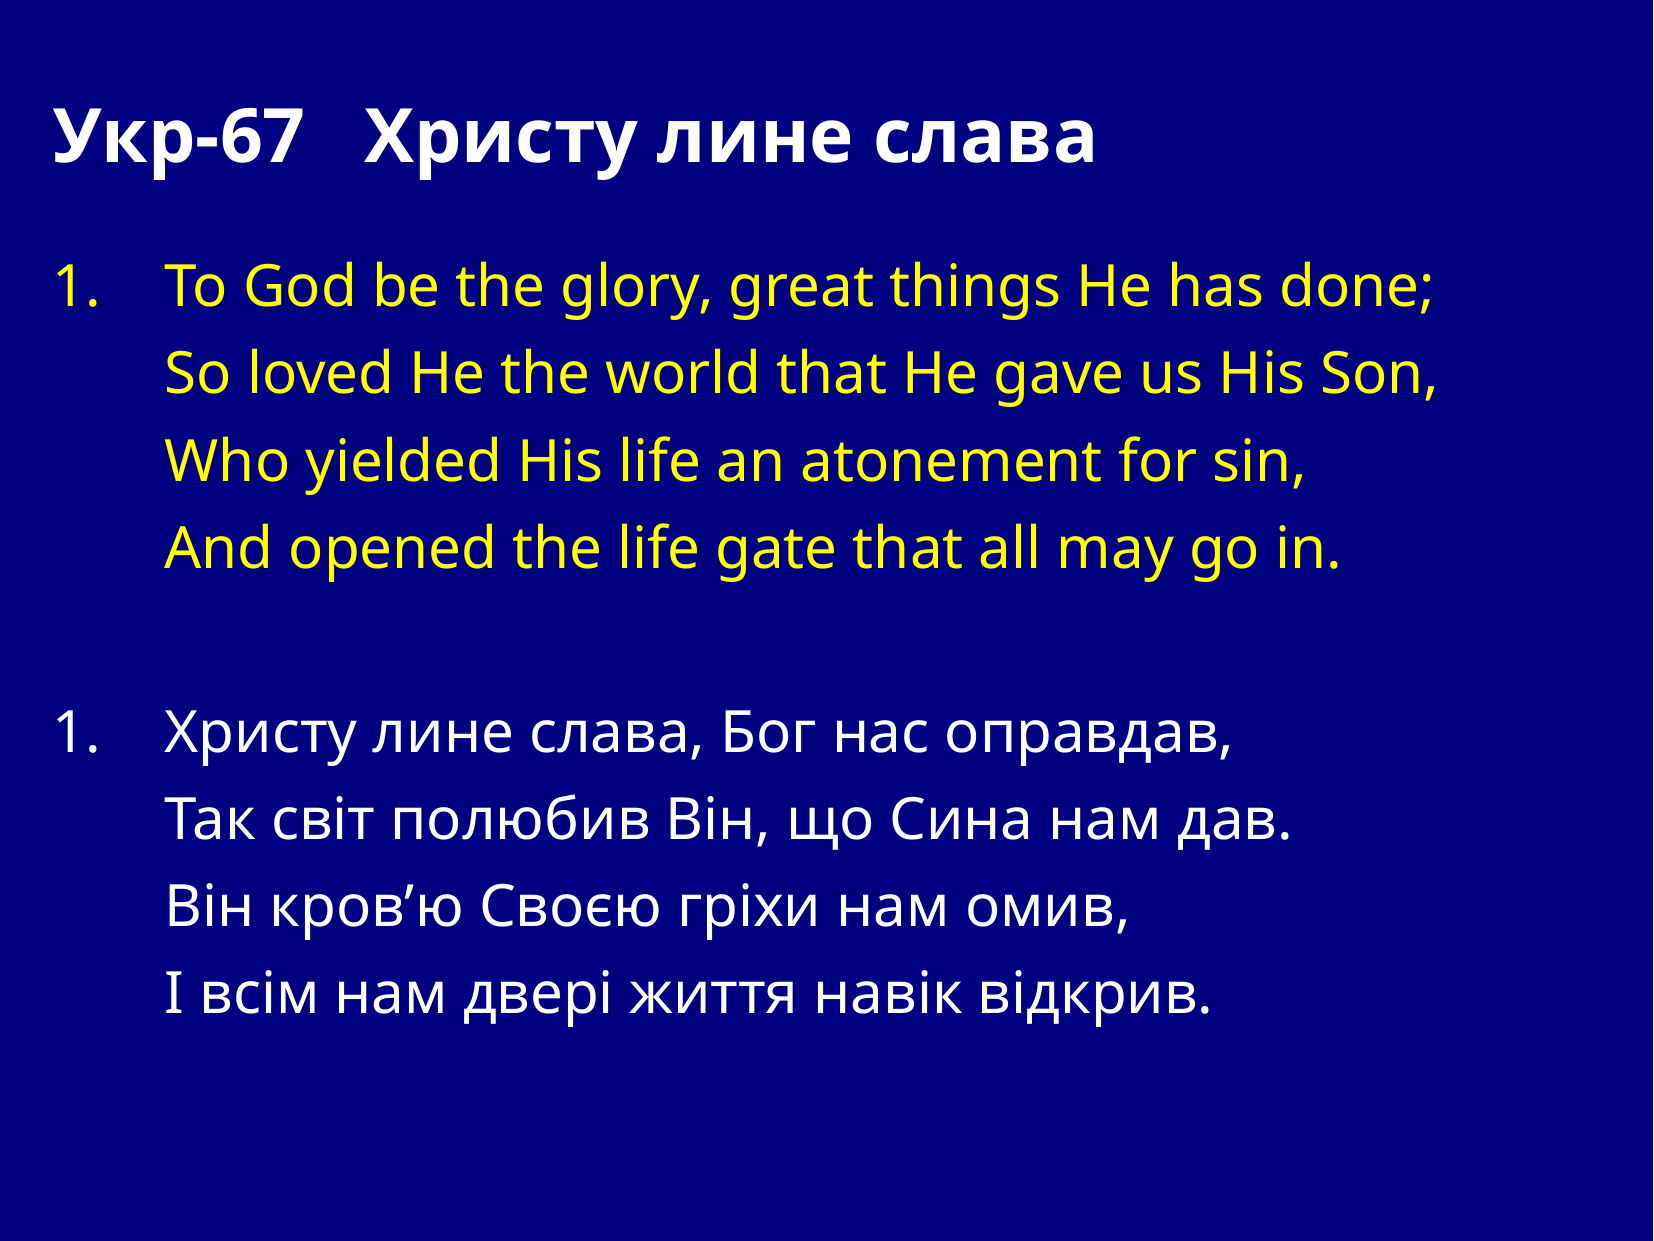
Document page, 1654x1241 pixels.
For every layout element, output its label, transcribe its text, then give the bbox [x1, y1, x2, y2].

text_box 1. To God be the glory, great things He has done; So loved He the world that He gave us His Son, Who yielded His life an atonement for sin, And opened the life gate that all may go in. [37, 150, 1651, 638]
text_box 1. Христу лине слава, Бог нас оправдав, Так світ полюбив Він, що Сина нам дав. Він кров’ю Своєю гріхи нам омив, І всім нам двері життя навік відкрив. [37, 675, 1651, 1163]
text_box Укр-67 Христу лине слава [37, 75, 1576, 188]
